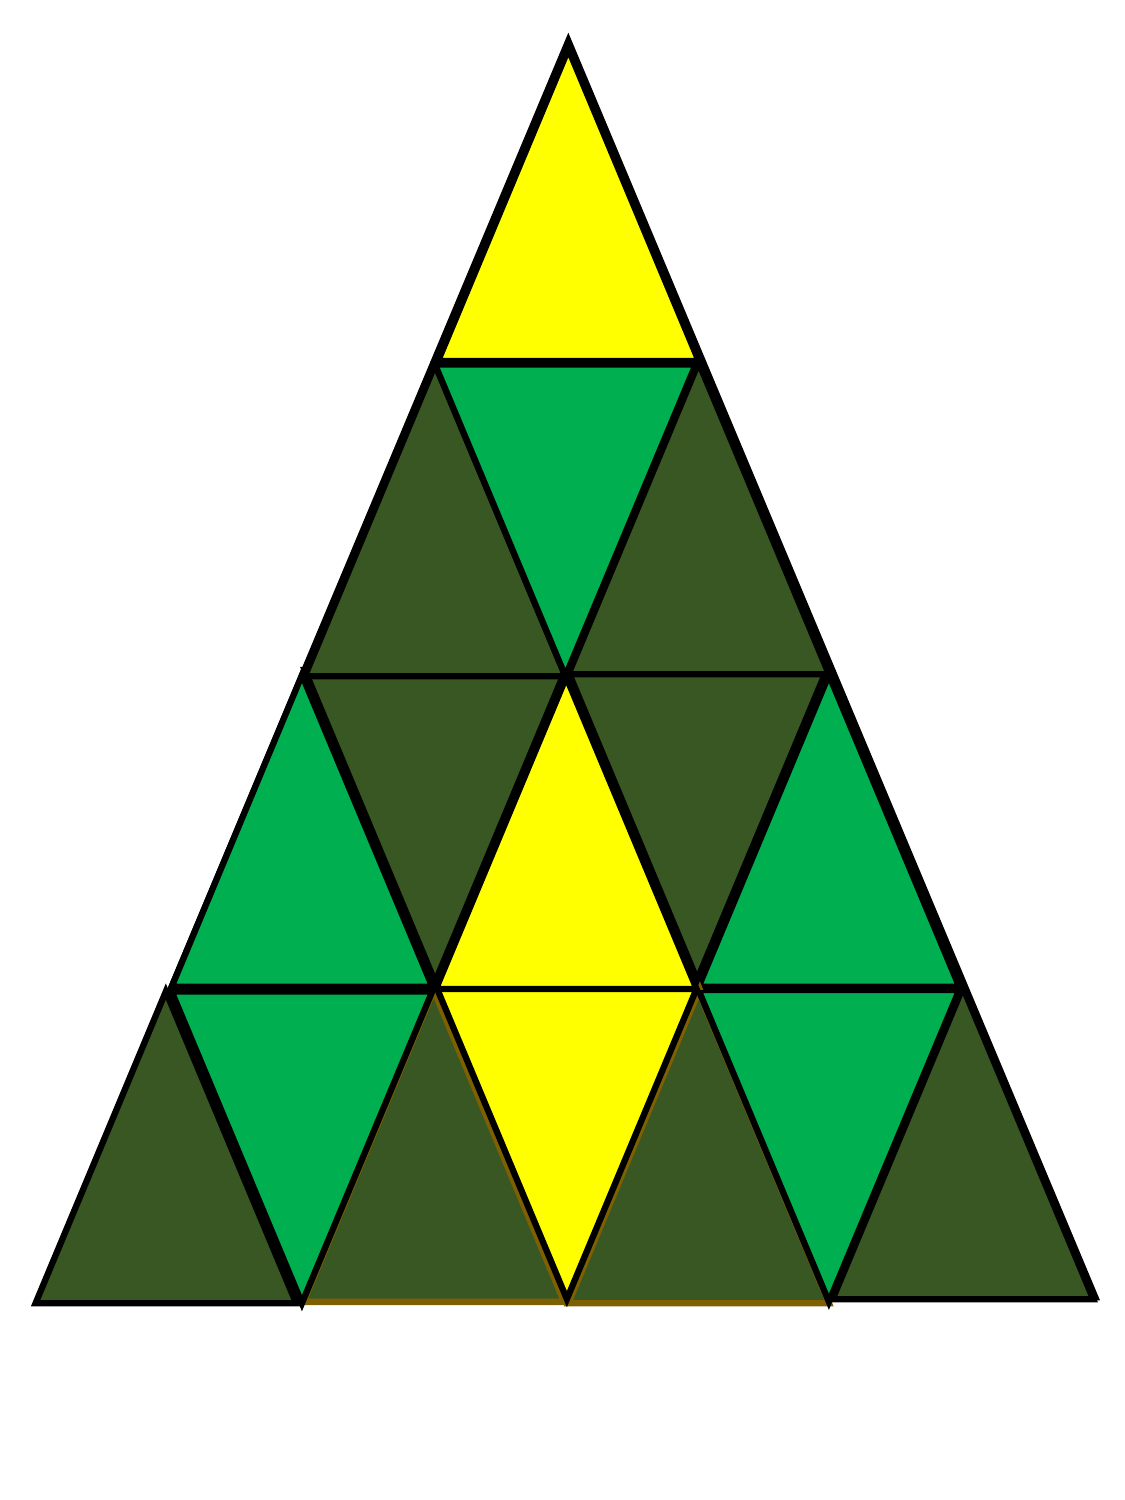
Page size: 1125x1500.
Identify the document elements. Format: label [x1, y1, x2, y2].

text_box [35, 40, 1096, 1304]
